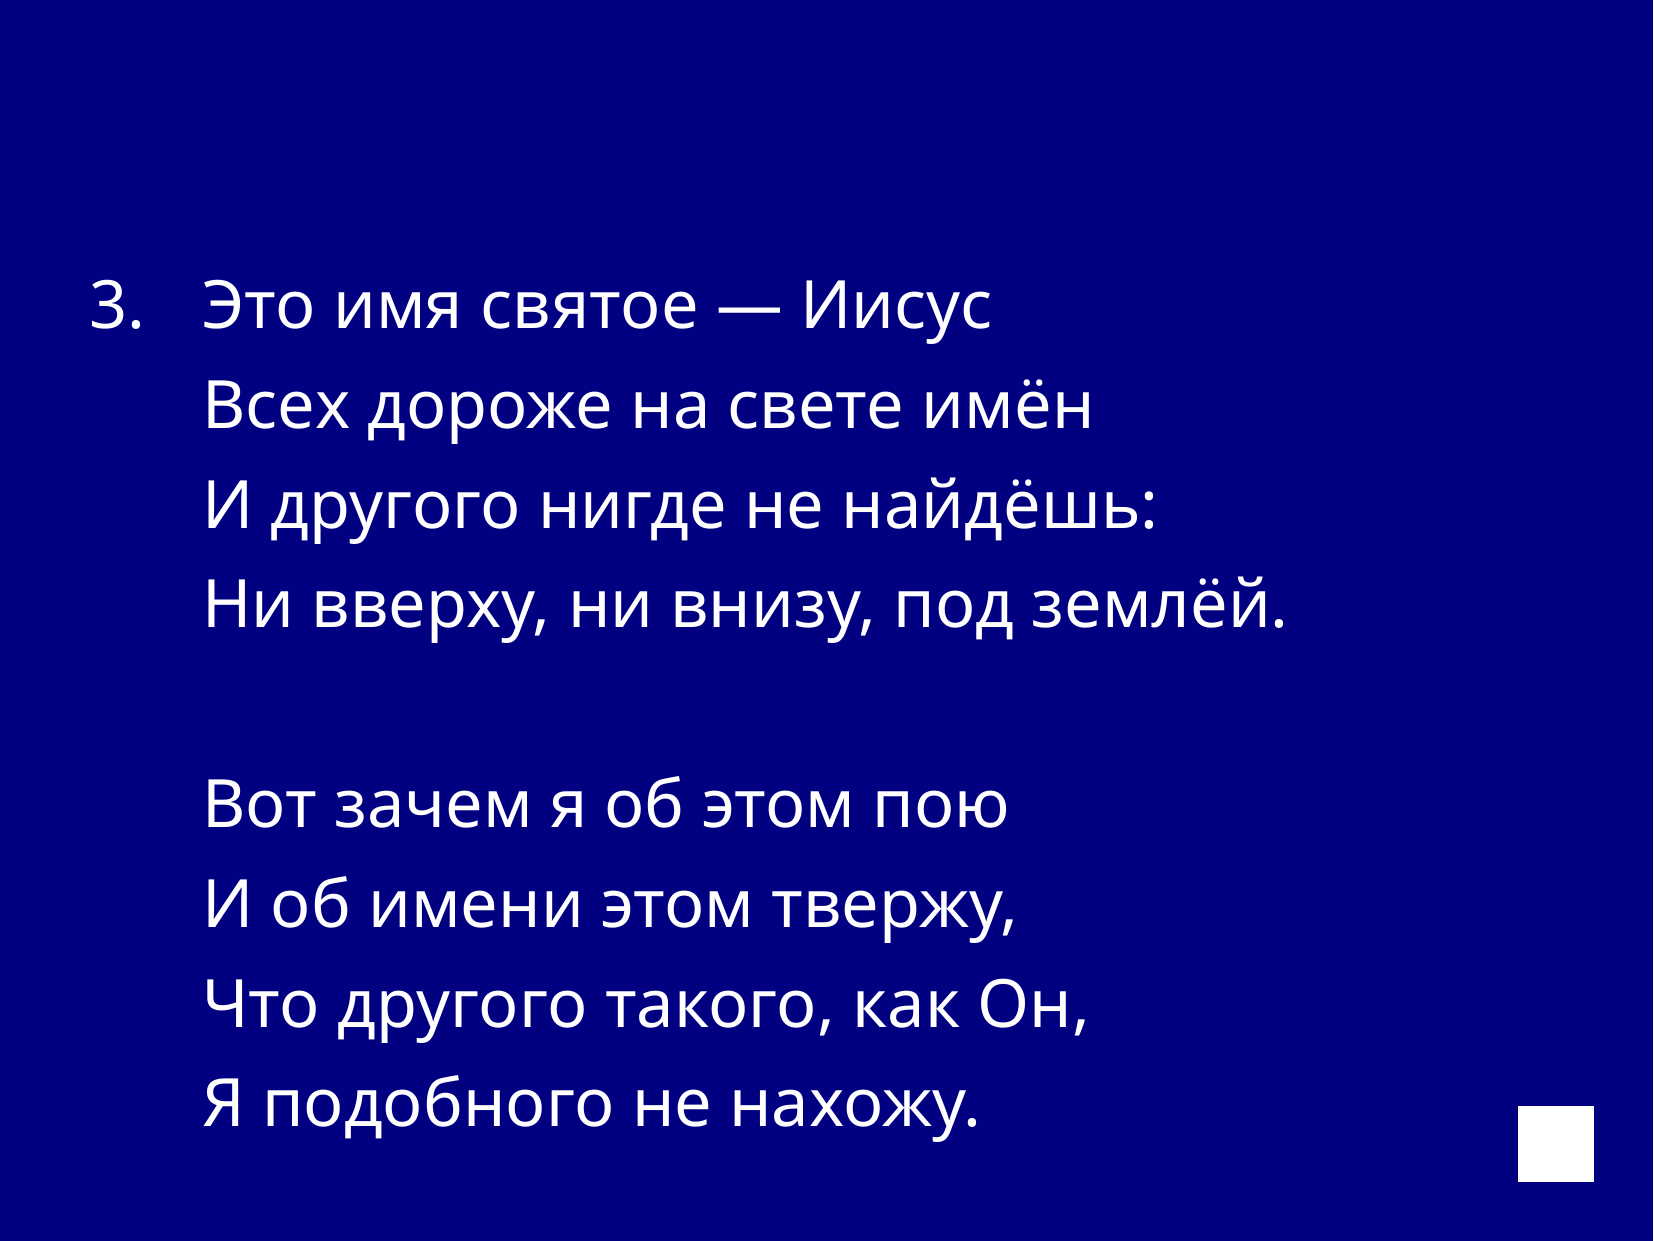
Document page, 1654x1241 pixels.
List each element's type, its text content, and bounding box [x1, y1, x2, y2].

text_box 3. Это имя святое — Иисус Всех дороже на свете имён И другого нигде не найдёшь: Ни вверху, ни внизу, под землёй. Вот зачем я об этом пою И об имени этом твержу, Что другого такого, как Он, Я подобного не нахожу. [75, 150, 1576, 1163]
text_box [1518, 1106, 1594, 1182]
